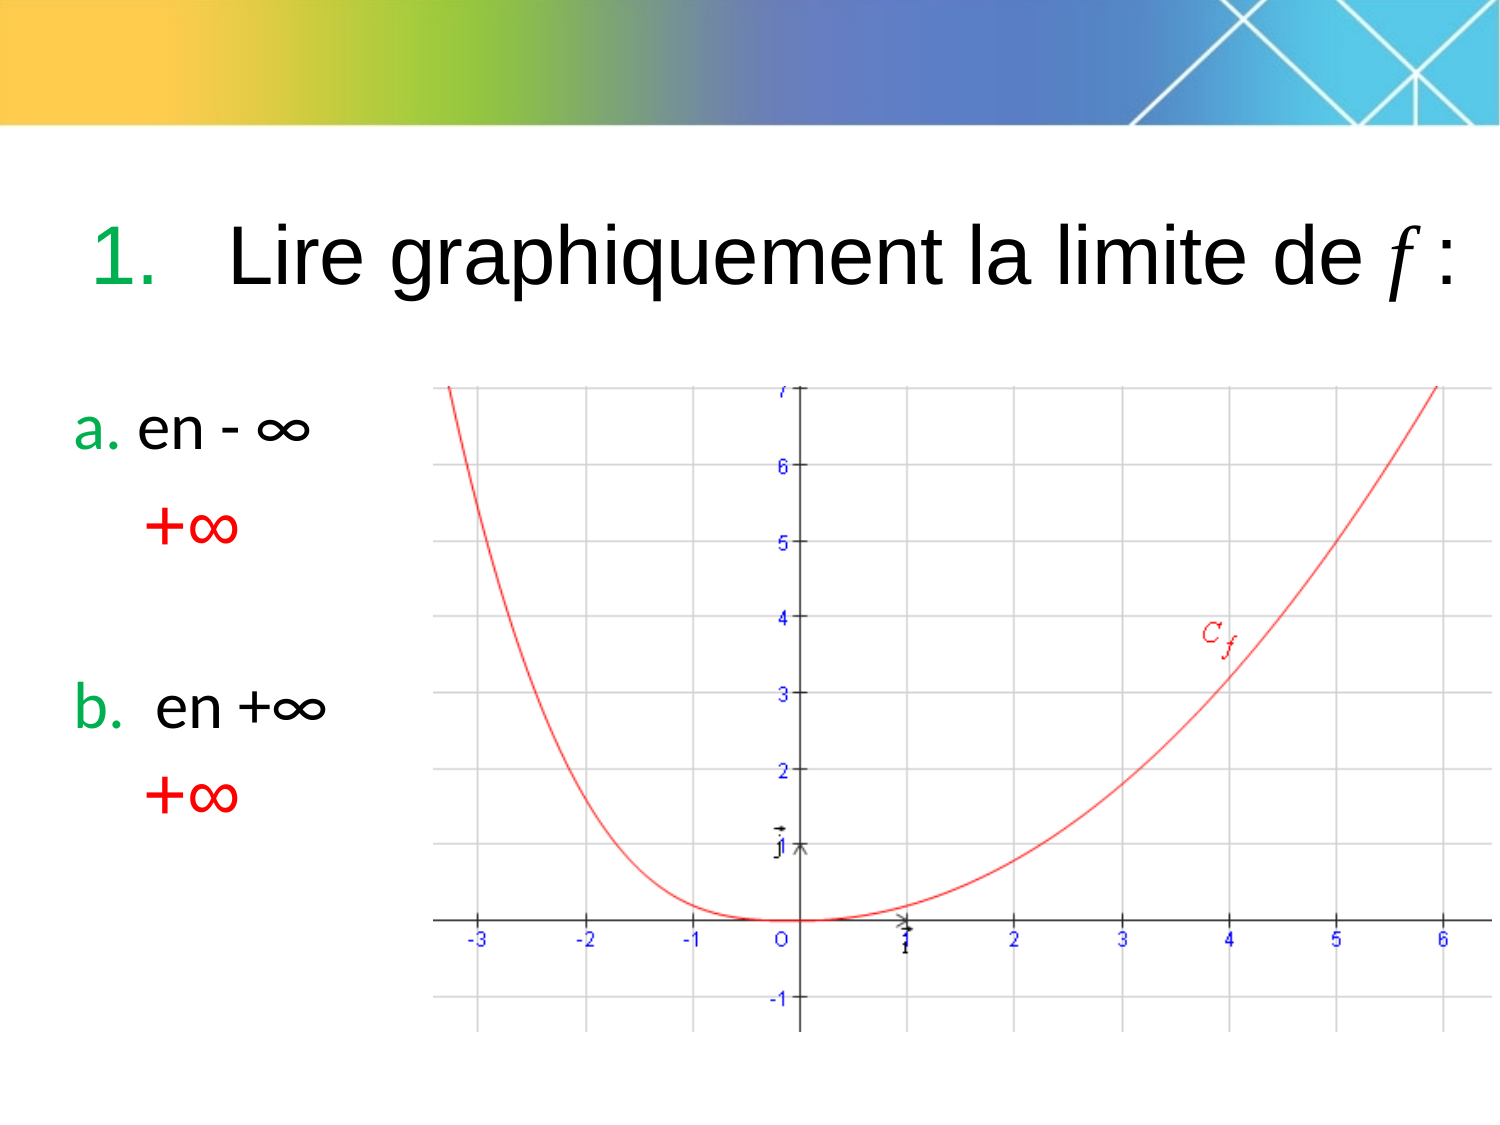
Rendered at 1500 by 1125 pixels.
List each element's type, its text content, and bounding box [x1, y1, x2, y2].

picture [433, 386, 1492, 1032]
text_box +∞ [128, 738, 352, 844]
text_box Lire graphiquement la limite de f : [75, 164, 1500, 338]
text_box a. en - ∞ b. en +∞ [58, 375, 446, 910]
text_box +∞ [128, 468, 352, 574]
picture [0, 0, 1500, 127]
